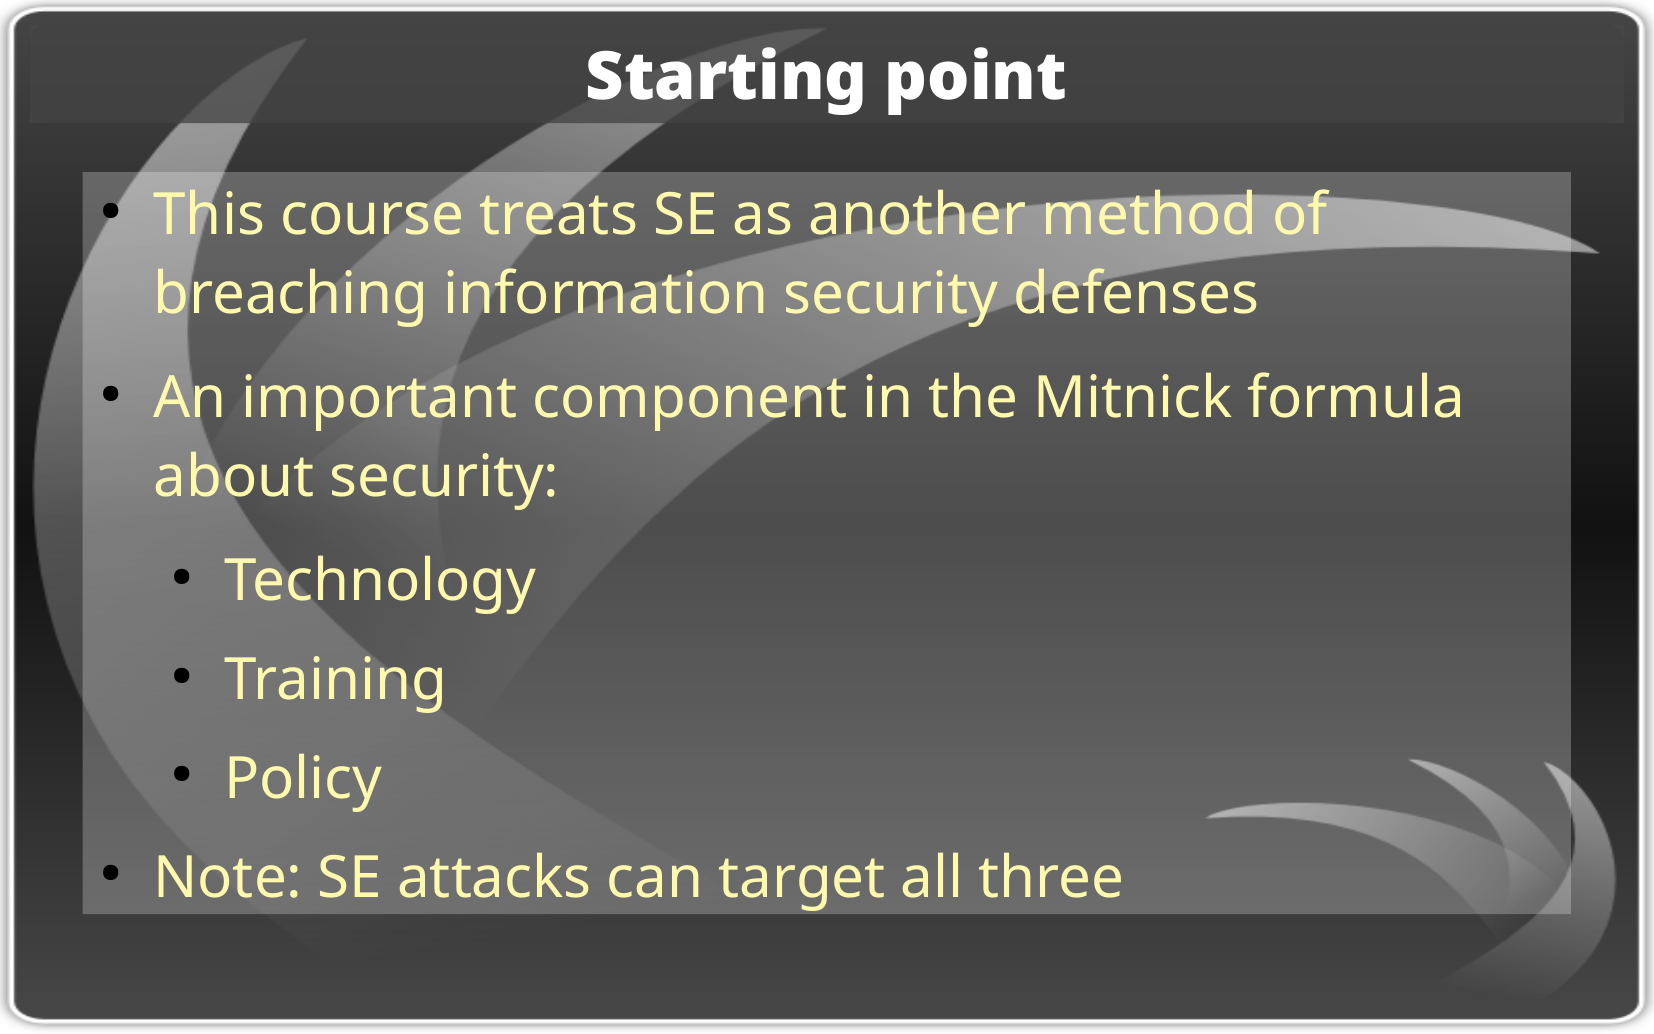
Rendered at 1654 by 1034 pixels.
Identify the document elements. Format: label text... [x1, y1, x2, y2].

list This course treats SE as another method of breaching information security defenses An important component in the Mitnick formula about security: Technology Training Policy Note: SE attacks can target all three [82, 172, 1571, 823]
title Starting point [29, 24, 1625, 124]
picture [0, 0, 1654, 1034]
